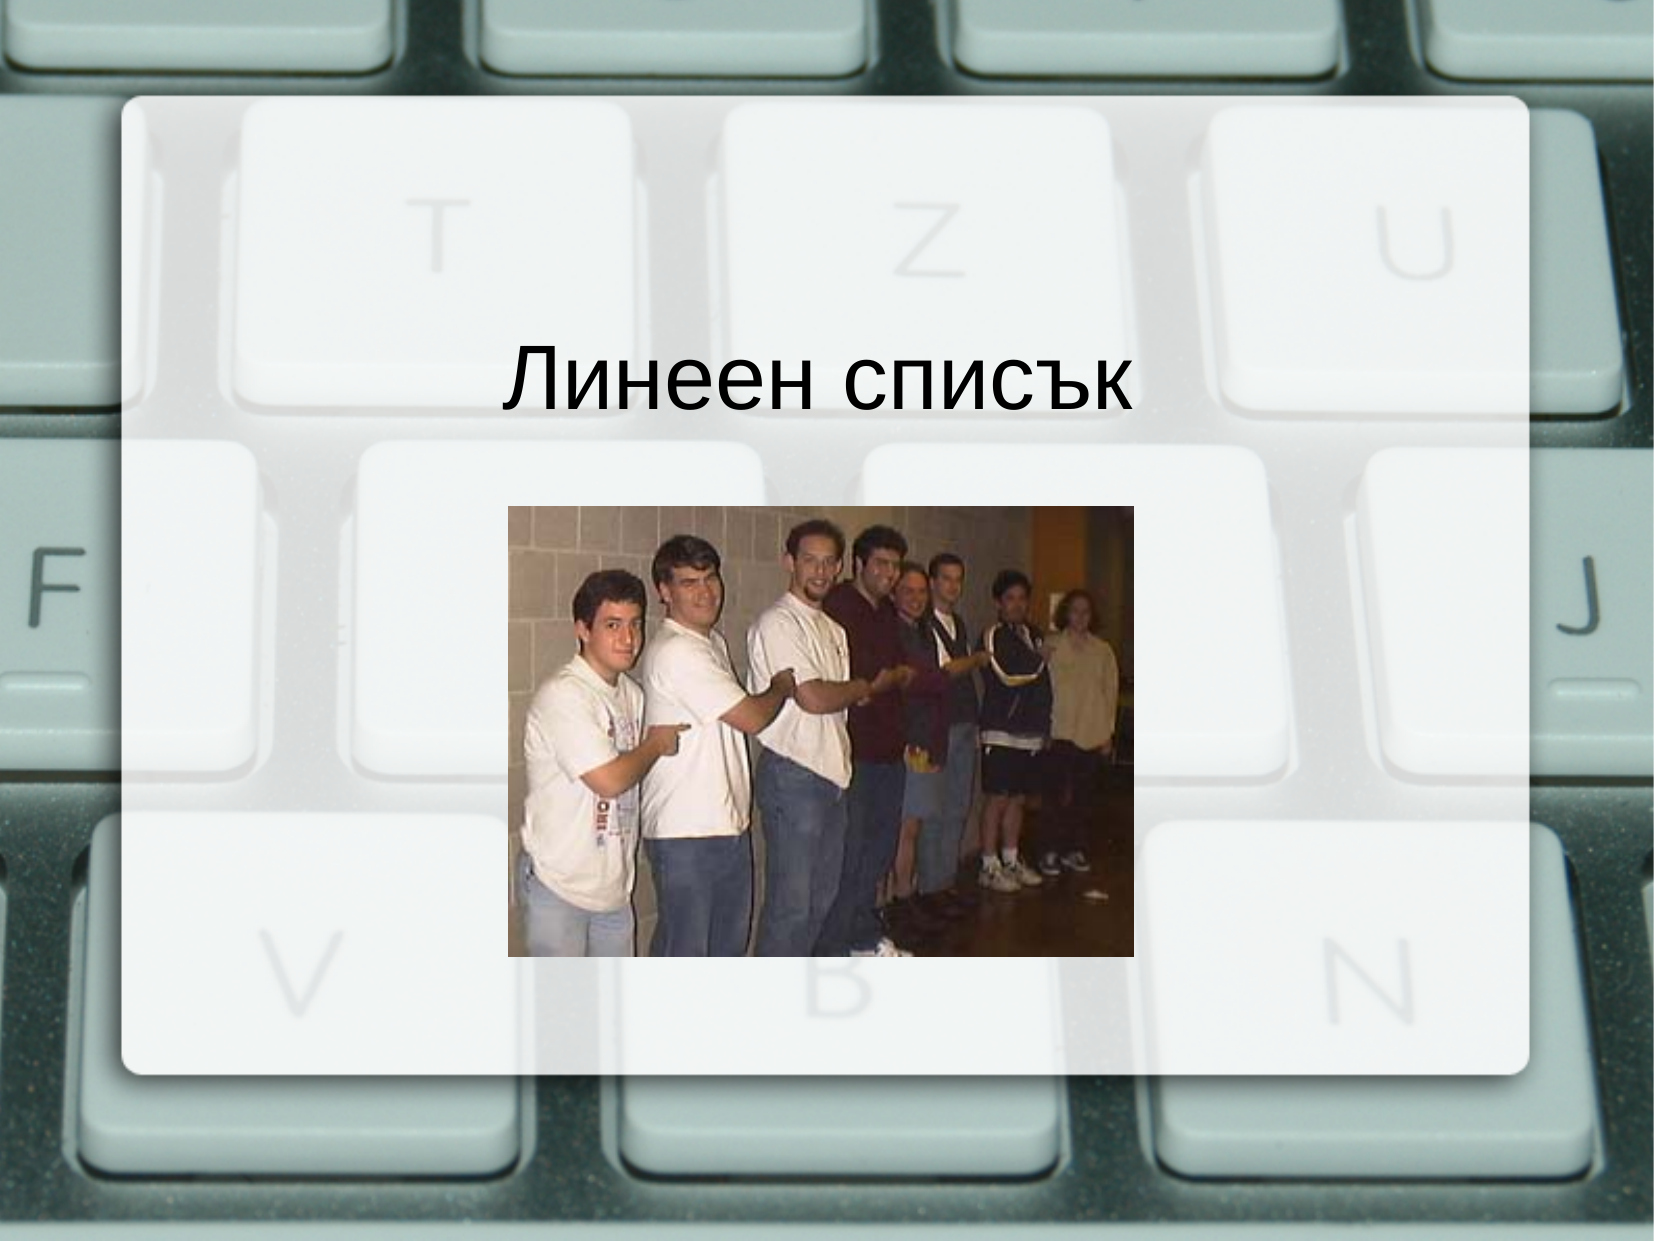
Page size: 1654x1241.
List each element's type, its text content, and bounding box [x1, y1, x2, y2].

picture [0, 0, 1654, 1241]
subtitle Линеен списък [124, 271, 1512, 485]
